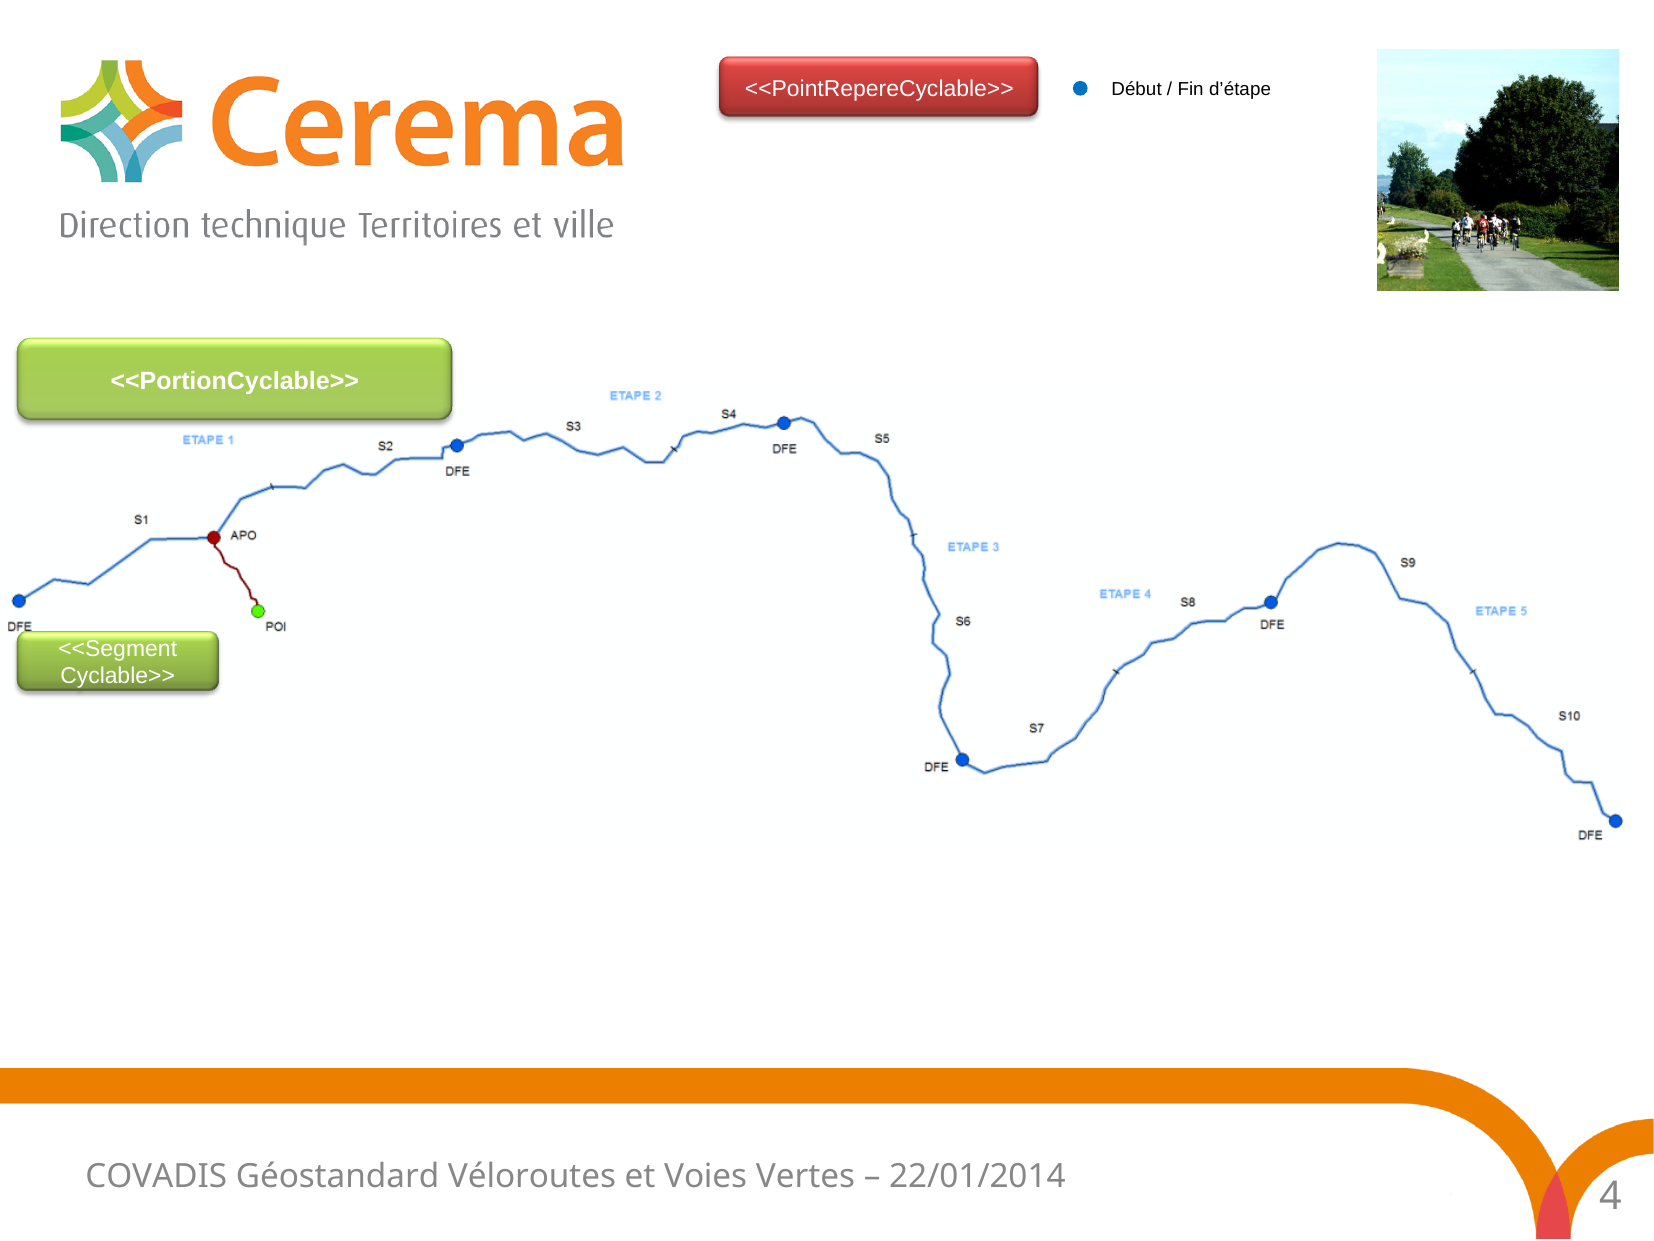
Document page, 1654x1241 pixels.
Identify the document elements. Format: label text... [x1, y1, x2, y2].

picture [0, 1068, 1654, 1239]
text_box <<Segment Cyclable>> [21, 634, 215, 688]
picture [0, 333, 1628, 843]
text_box <<PointRepereCyclable>> [724, 60, 1035, 114]
text_box Début / Fin d’étape [1096, 69, 1286, 108]
picture [710, 52, 1047, 129]
text_box [1072, 80, 1088, 96]
text_box <<PortionCyclable>> [22, 342, 448, 417]
picture [0, 0, 684, 291]
picture [1377, 49, 1619, 291]
